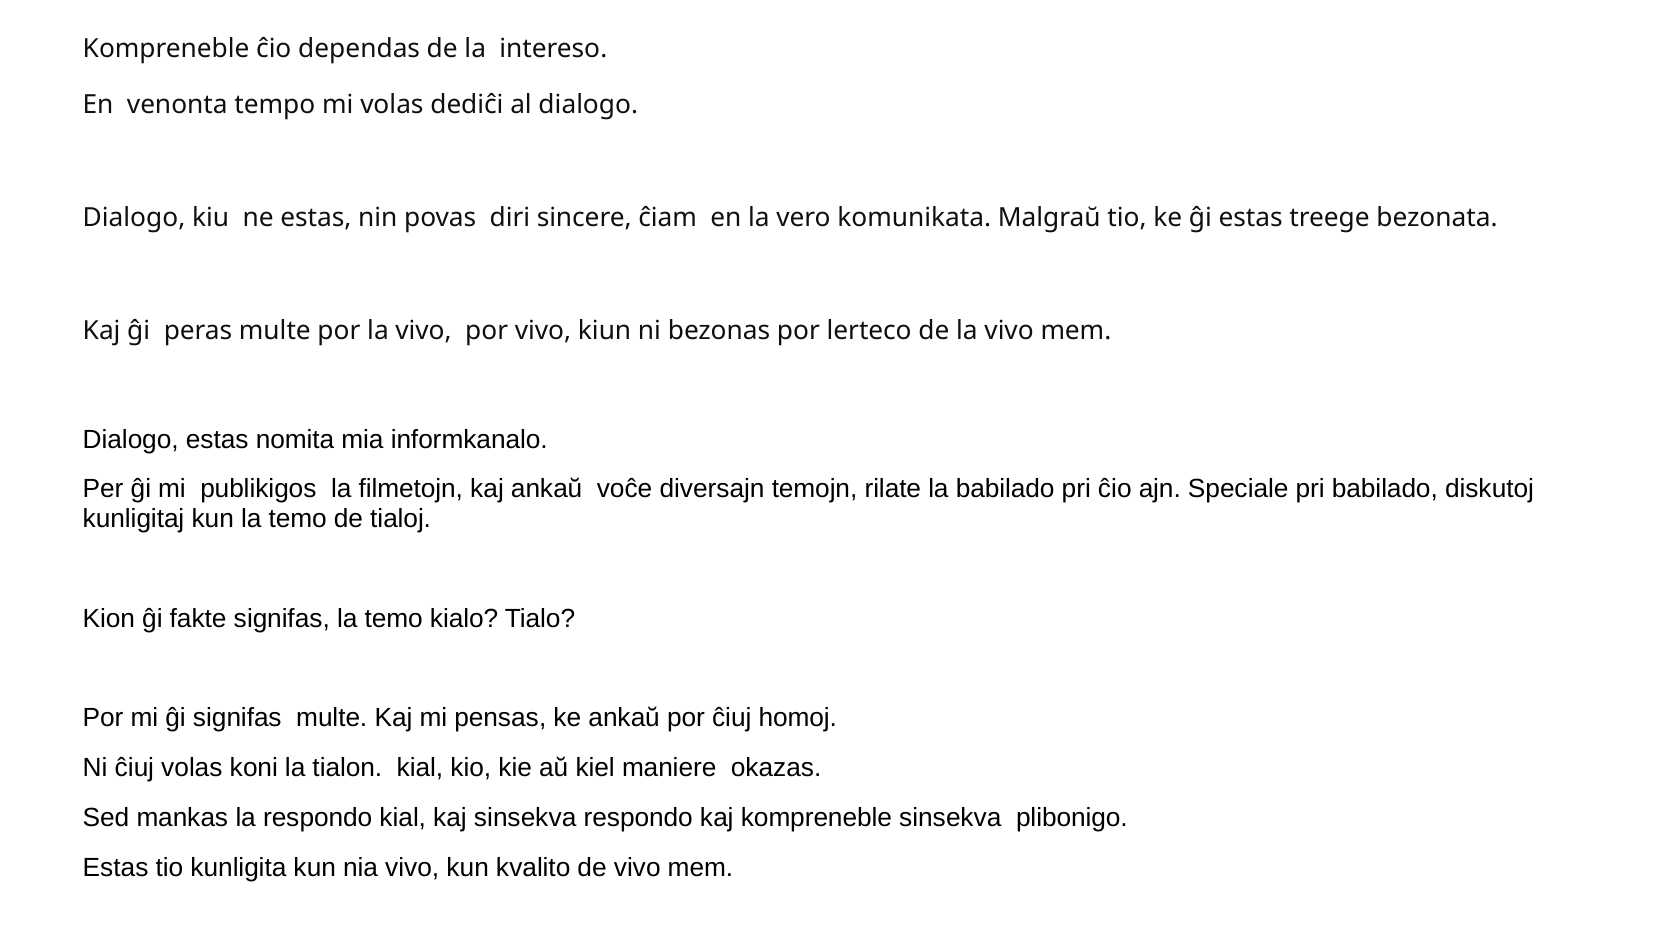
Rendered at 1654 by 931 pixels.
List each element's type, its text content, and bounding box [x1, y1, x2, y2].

list Kompreneble ĉio dependas de la intereso. En venonta tempo mi volas dediĉi al dialogo. Dialogo, kiu ne estas, nin povas diri sincere, ĉiam en la vero komunikata. Malgraŭ tio, ke ĝi estas treege bezonata. Kaj ĝi peras multe por la vivo, por vivo, kiun ni bezonas por lerteco de la vivo mem. Dialogo, estas nomita mia informkanalo. Per ĝi mi publikigos la filmetojn, kaj ankaŭ voĉe diversajn temojn, rilate la babilado pri ĉio ajn. Speciale pri babilado, diskutoj kunligitaj kun la temo de tialoj. Kion ĝi fakte signifas, la temo kialo? Tialo? Por mi ĝi signifas multe. Kaj mi pensas, ke ankaŭ por ĉiuj homoj. Ni ĉiuj volas koni la tialon. kial, kio, kie aŭ kiel maniere okazas. Sed mankas la respondo kial, kaj sinsekva respondo kaj kompreneble sinsekva plibonigo. Estas tio kunligita kun nia vivo, kun kvalito de vivo mem. [82, 29, 1571, 886]
